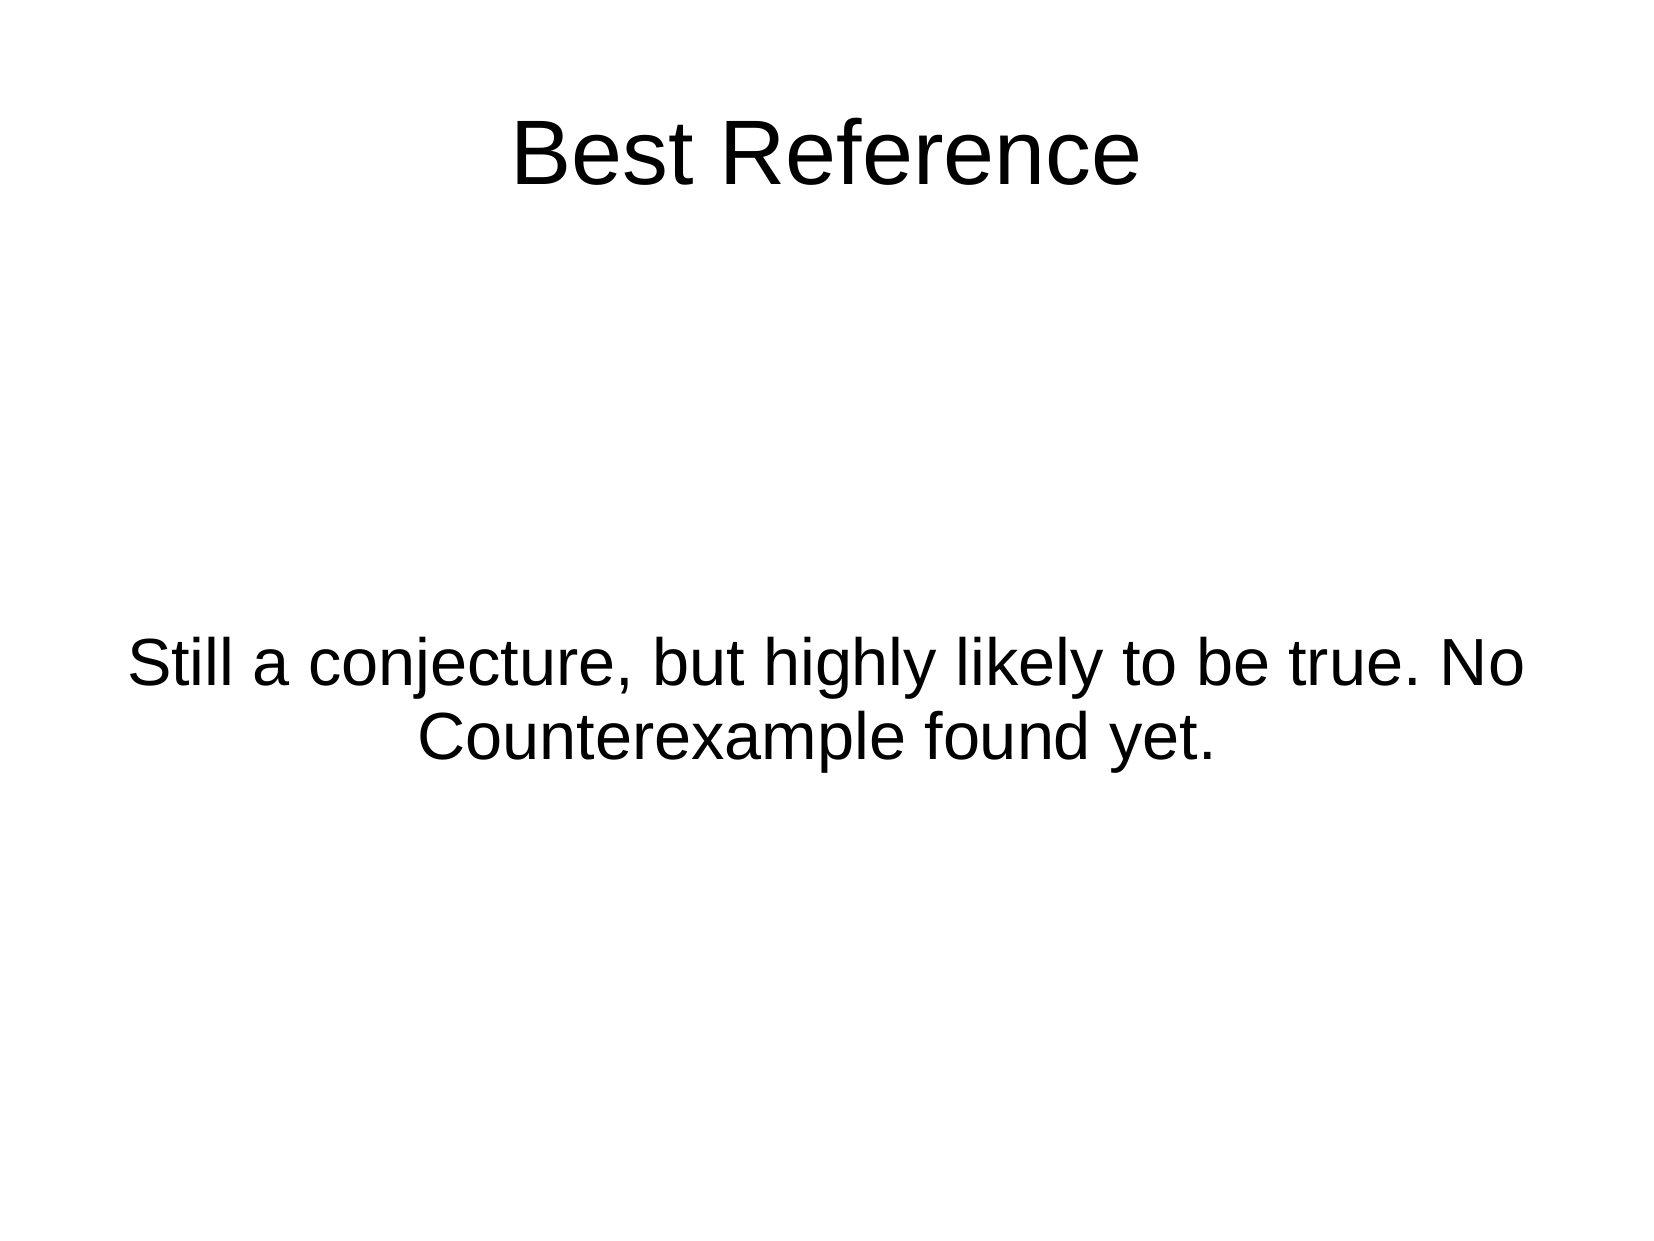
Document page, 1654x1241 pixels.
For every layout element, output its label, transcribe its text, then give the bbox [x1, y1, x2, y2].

subtitle Still a conjecture, but highly likely to be true. No Counterexample found yet. [82, 297, 1571, 1102]
title Best Reference [82, 56, 1571, 250]
